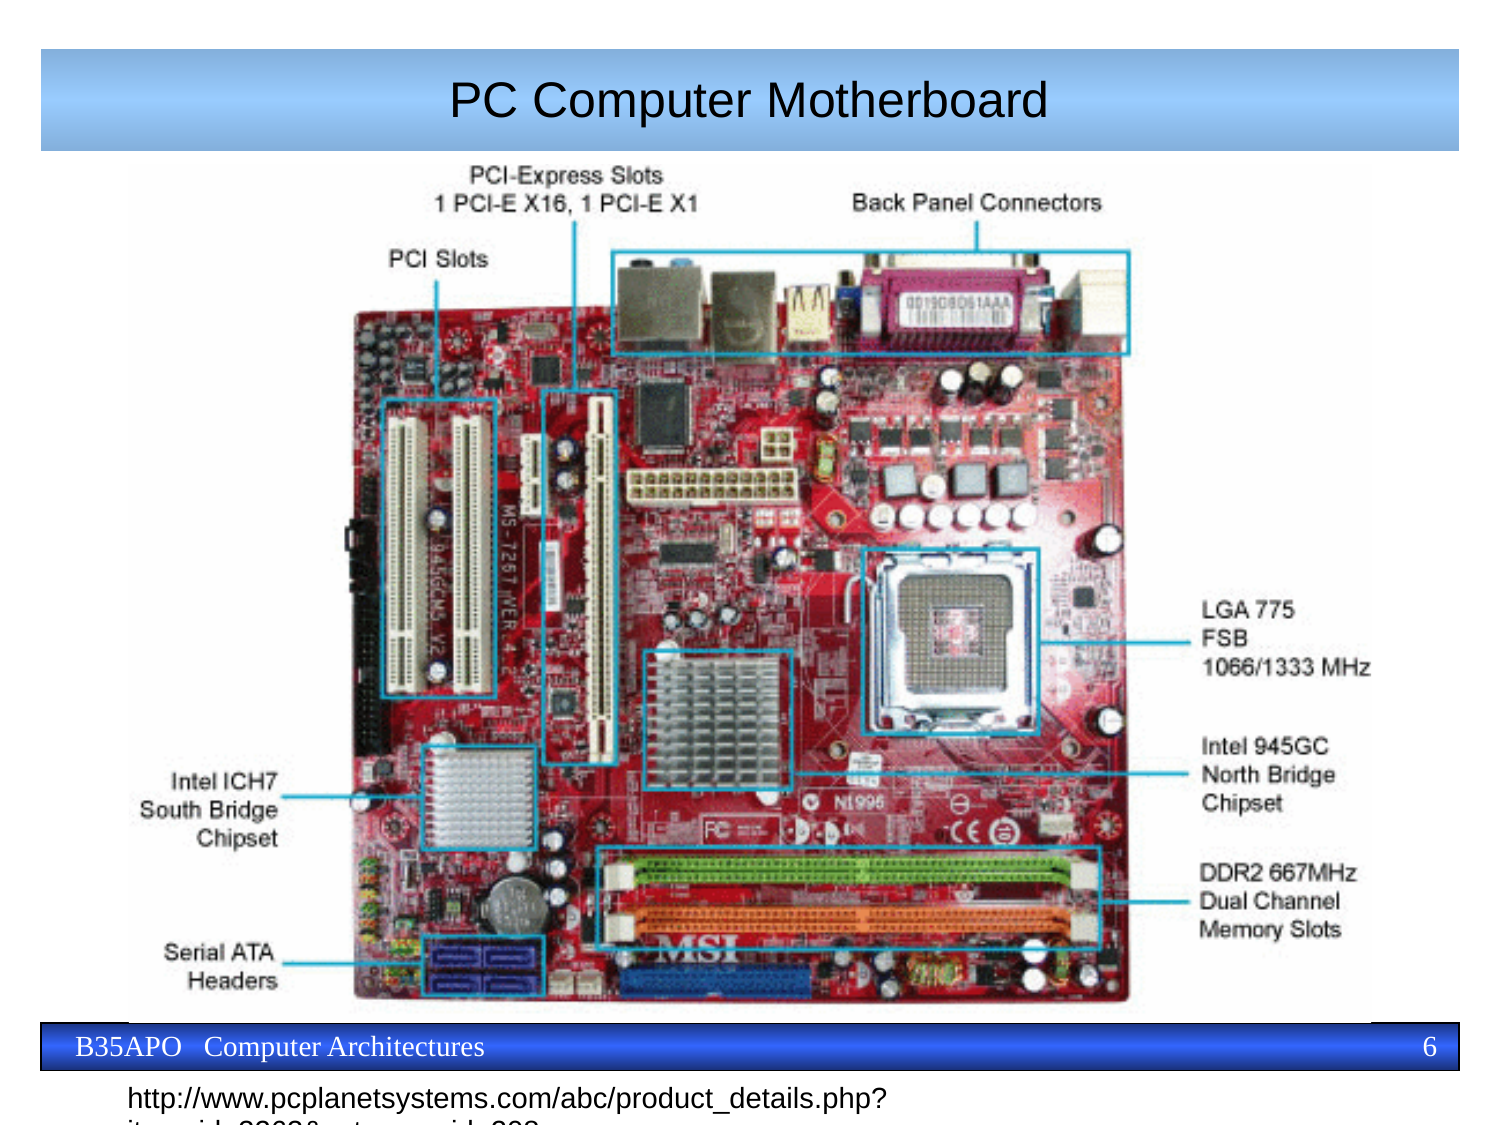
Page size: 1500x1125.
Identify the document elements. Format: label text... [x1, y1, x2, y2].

picture [128, 164, 1372, 1023]
text_box http://www.pcplanetsystems.com/abc/product_details.php?item_id=3263&category_id=208 [112, 1074, 1316, 1125]
title PC Computer Motherboard [41, 49, 1459, 151]
